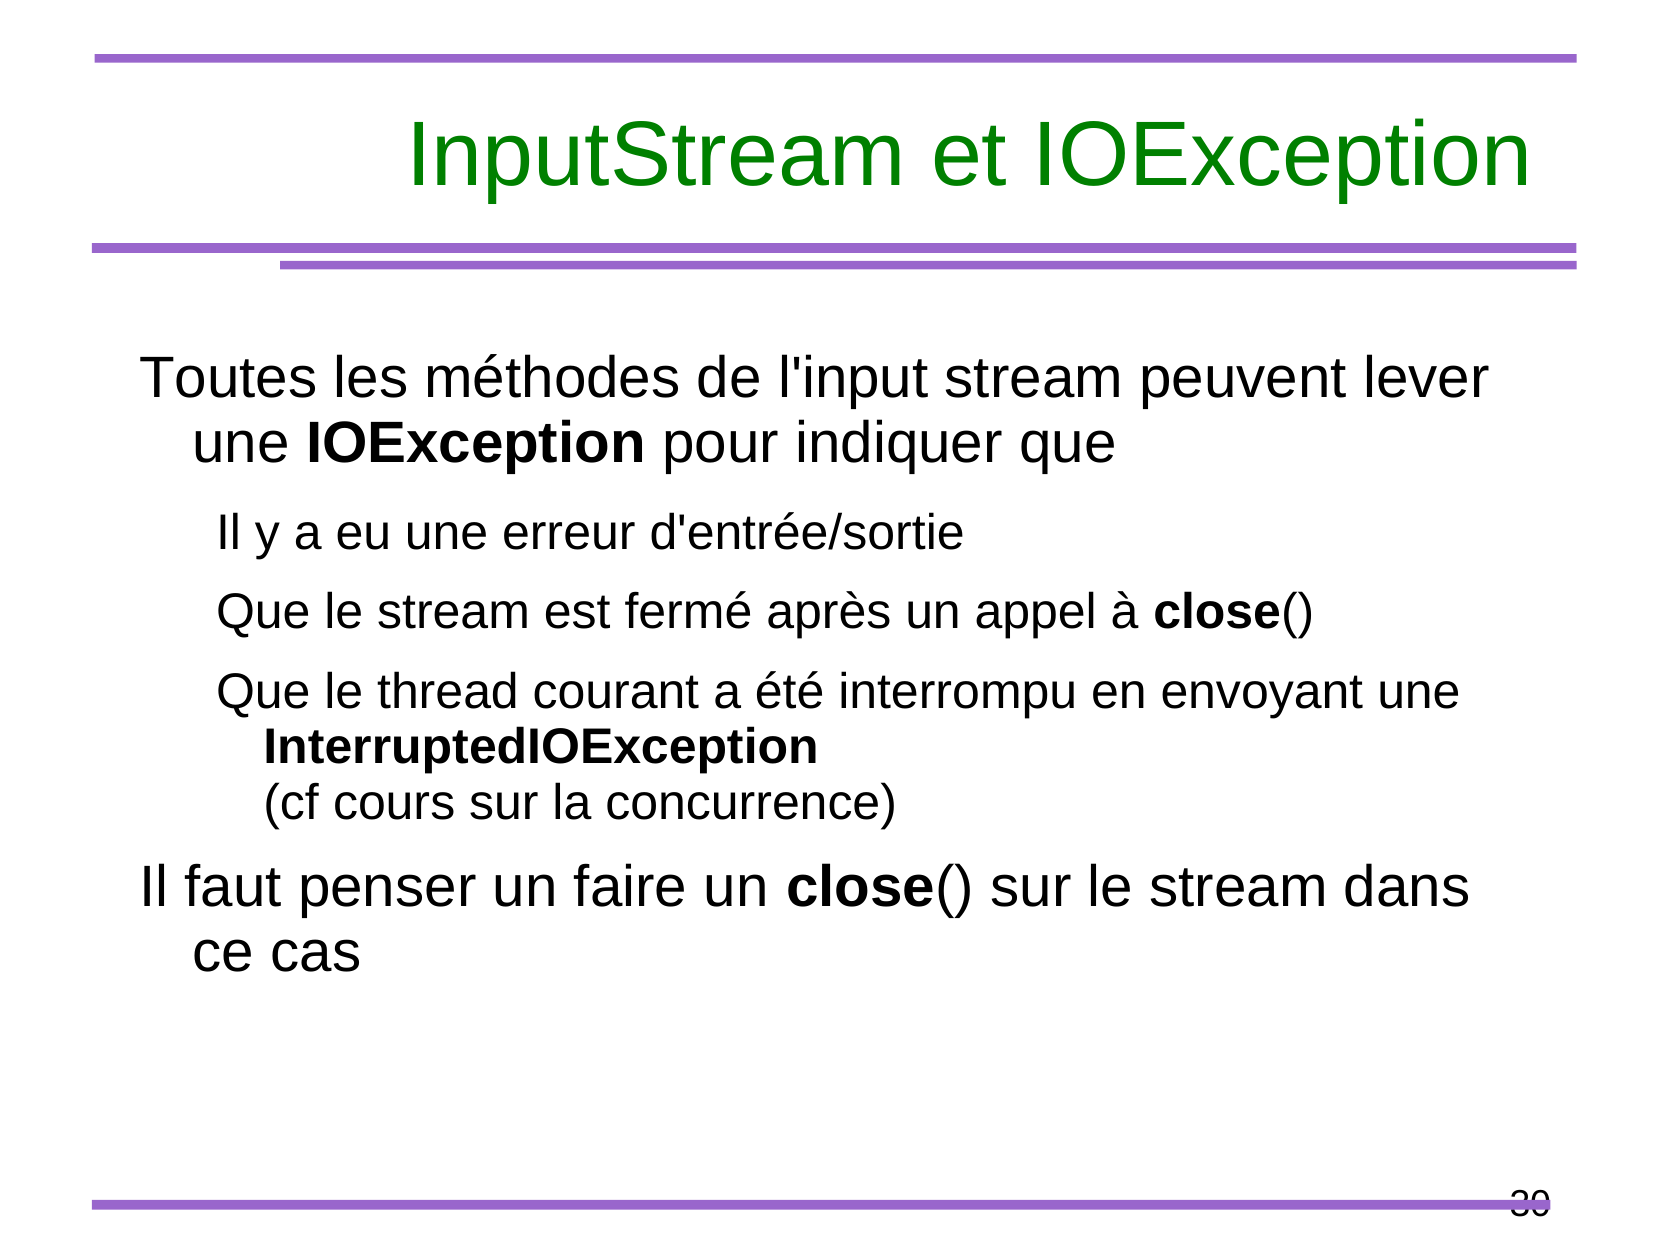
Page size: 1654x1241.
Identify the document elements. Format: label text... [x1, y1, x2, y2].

list Toutes les méthodes de l'input stream peuvent lever une IOException pour indiquer que Il y a eu une erreur d'entrée/sortie Que le stream est fermé après un appel à close() Que le thread courant a été interrompu en envoyant une InterruptedIOException (cf cours sur la concurrence) Il faut penser un faire un close() sur le stream dans ce cas [121, 344, 1534, 1241]
title InputStream et IOException [121, 49, 1534, 257]
